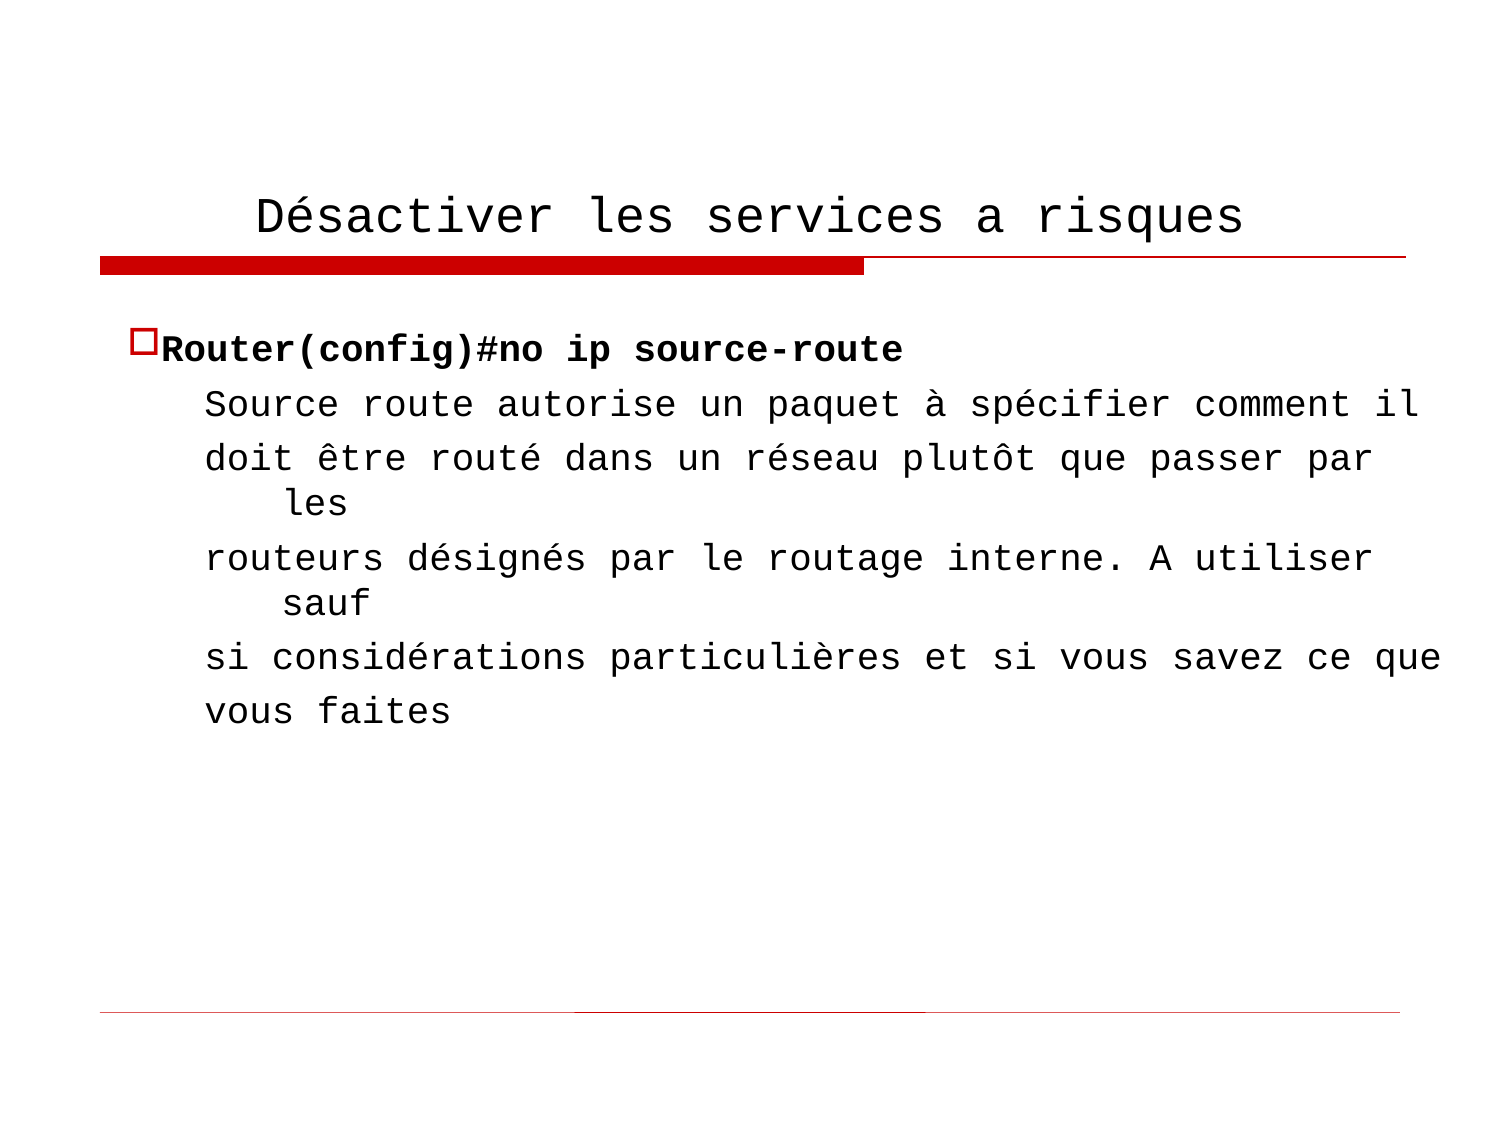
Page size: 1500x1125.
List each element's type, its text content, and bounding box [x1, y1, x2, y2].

title Désactiver les services a risques [94, 50, 1407, 250]
list Router(config)#no ip source-route Source route autorise un paquet à spécifier comment il doit être routé dans un réseau plutôt que passer par les routeurs désignés par le routage interne. A utiliser sauf si considérations particulières et si vous savez ce que vous faites [112, 262, 1459, 1006]
